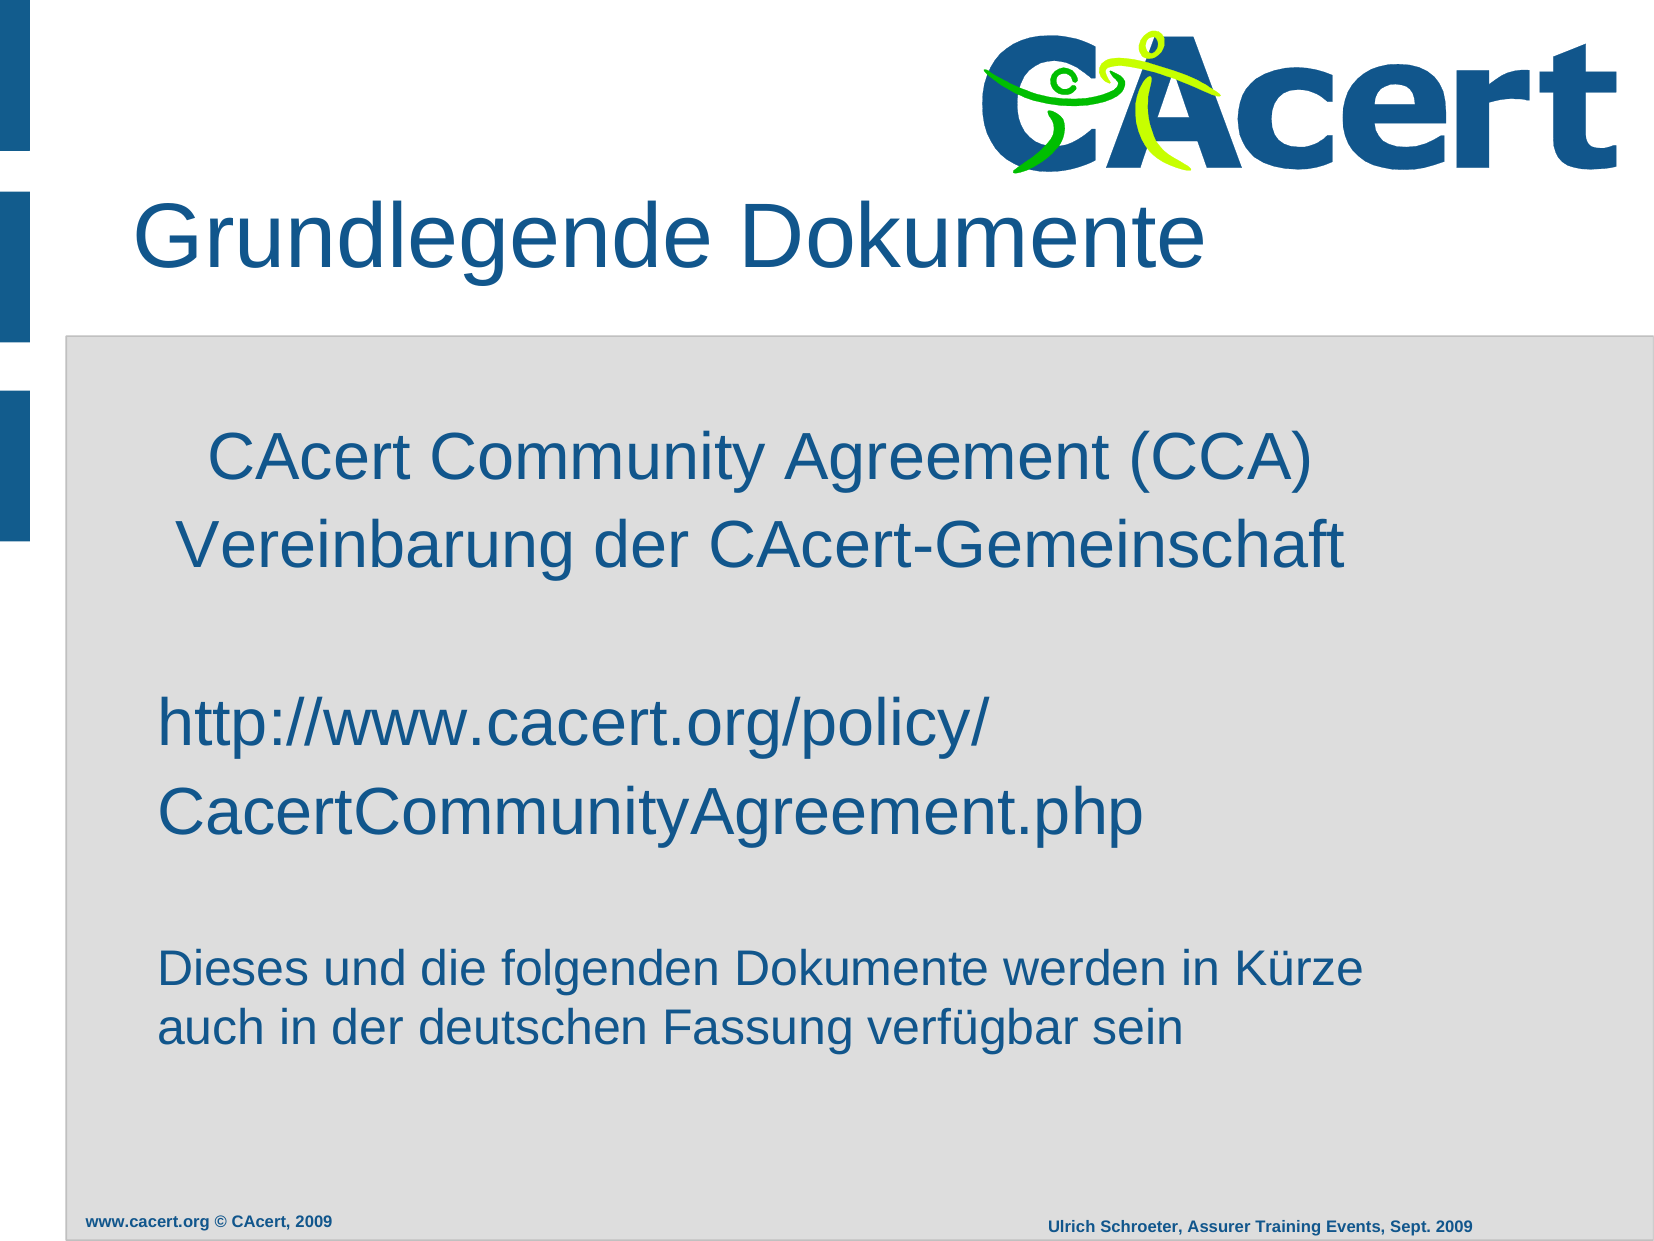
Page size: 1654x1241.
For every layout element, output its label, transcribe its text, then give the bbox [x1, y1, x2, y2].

text_box CAcert Community Agreement (CCA) Vereinbarung der CAcert-Gemeinschaft http://www.cacert.org/policy/ CacertCommunityAgreement.php Dieses und die folgenden Dokumente werden in Kürze auch in der deutschen Fassung verfügbar sein [142, 397, 1565, 1063]
text_box Grundlegende Dokumente [118, 177, 1224, 295]
